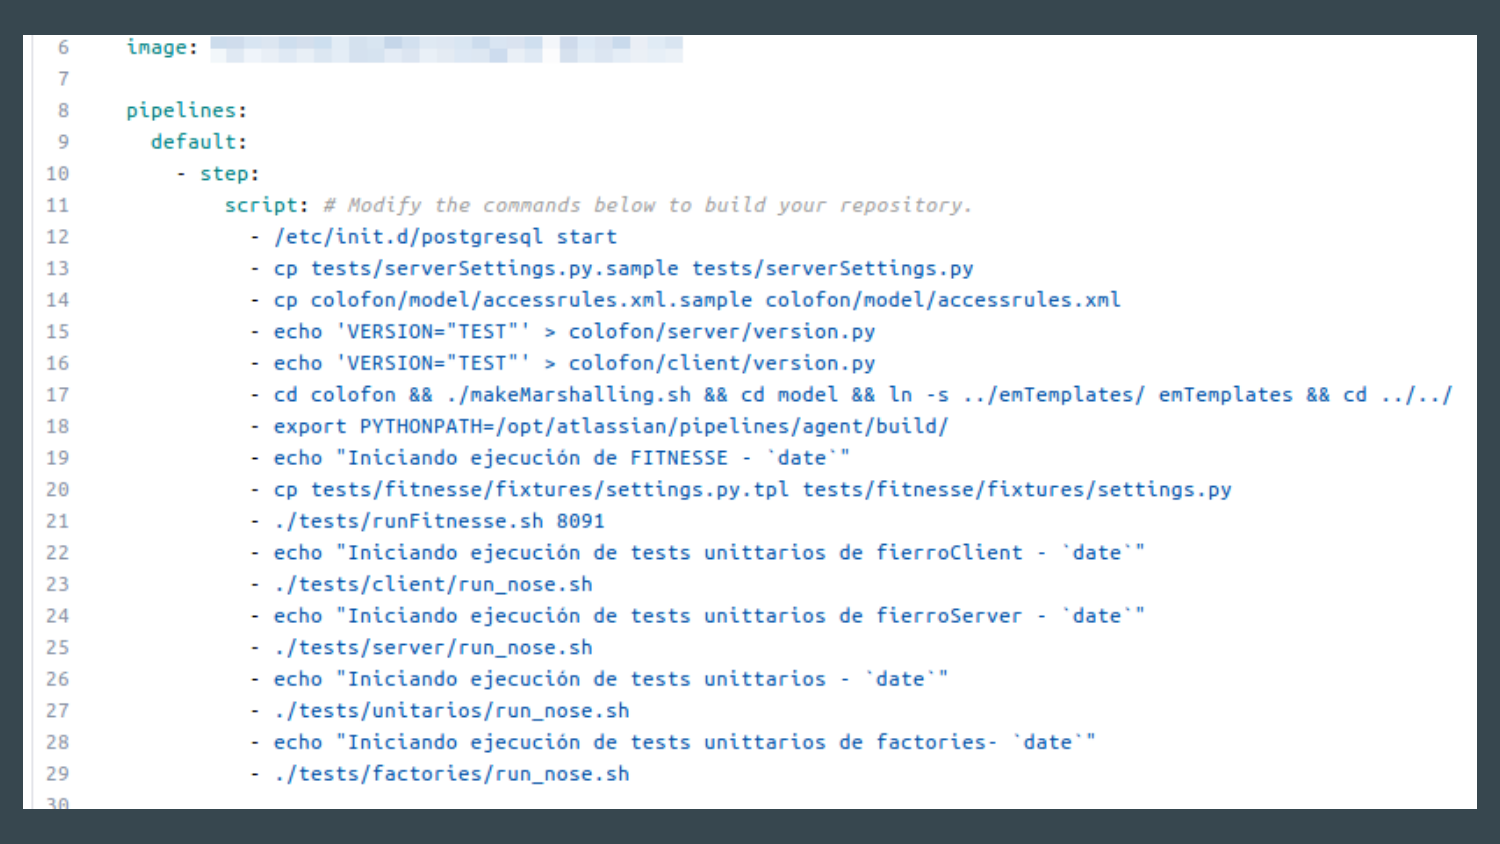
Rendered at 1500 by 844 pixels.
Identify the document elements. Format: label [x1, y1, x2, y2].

picture [23, 35, 1477, 809]
